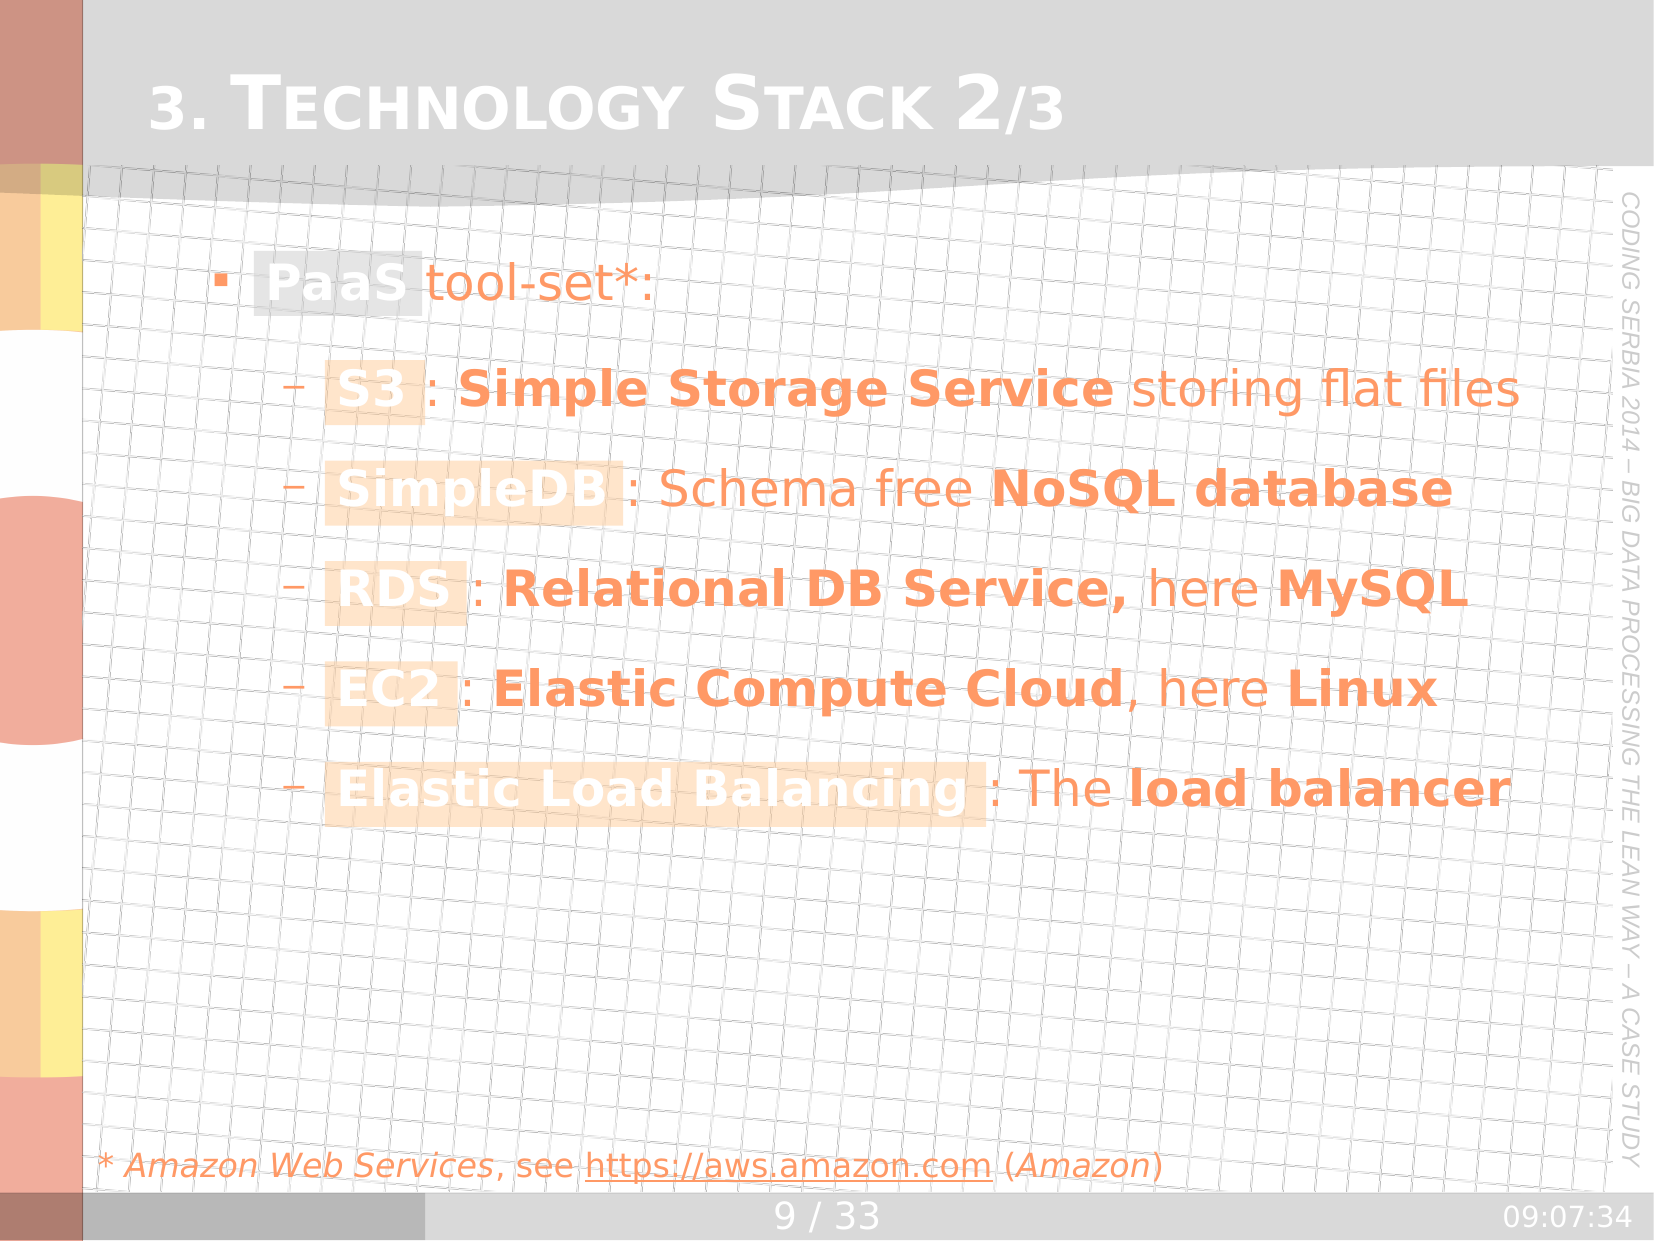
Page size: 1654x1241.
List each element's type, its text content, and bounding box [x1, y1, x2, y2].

title 3. TECHNOLOGY STACK 2/3 [147, 41, 1565, 166]
picture [82, 165, 1613, 1139]
text_box * Amazon Web Services, see https://aws.amazon.com (Amazon) [82, 1139, 1560, 1194]
list Pa aS tool-set*: S3 : Simple Storage Service storing flat files SimpleDB : Schema free NoSQL database RDS : Relational DB Service, here MySQL EC2 : Elastic Compute Cloud, here Linux Elastic Load Balancing : The load balancer [194, 253, 1613, 1188]
picture [1560, 1188, 1613, 1192]
text_box [0, 1192, 426, 1241]
